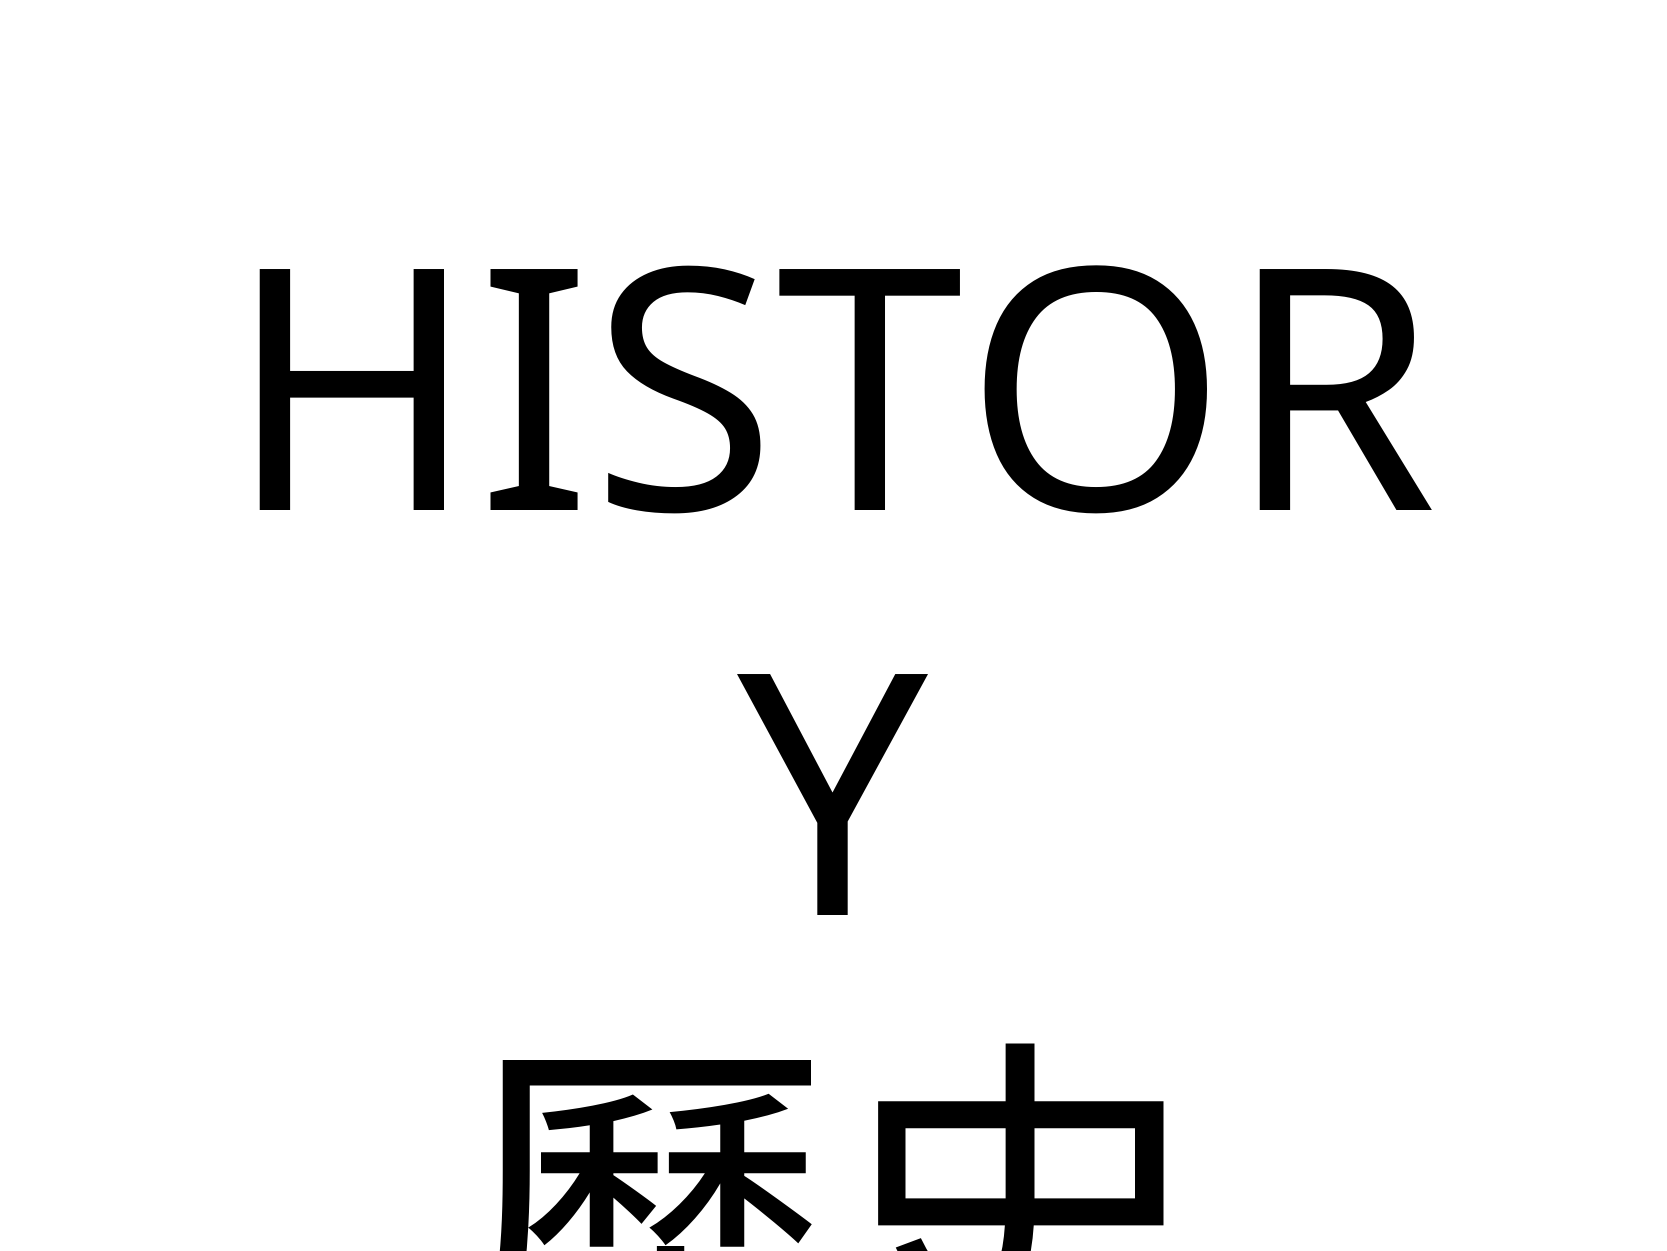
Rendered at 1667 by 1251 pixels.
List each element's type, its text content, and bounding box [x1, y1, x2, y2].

text_box HISTORY 歷史 [124, 165, 1542, 1036]
